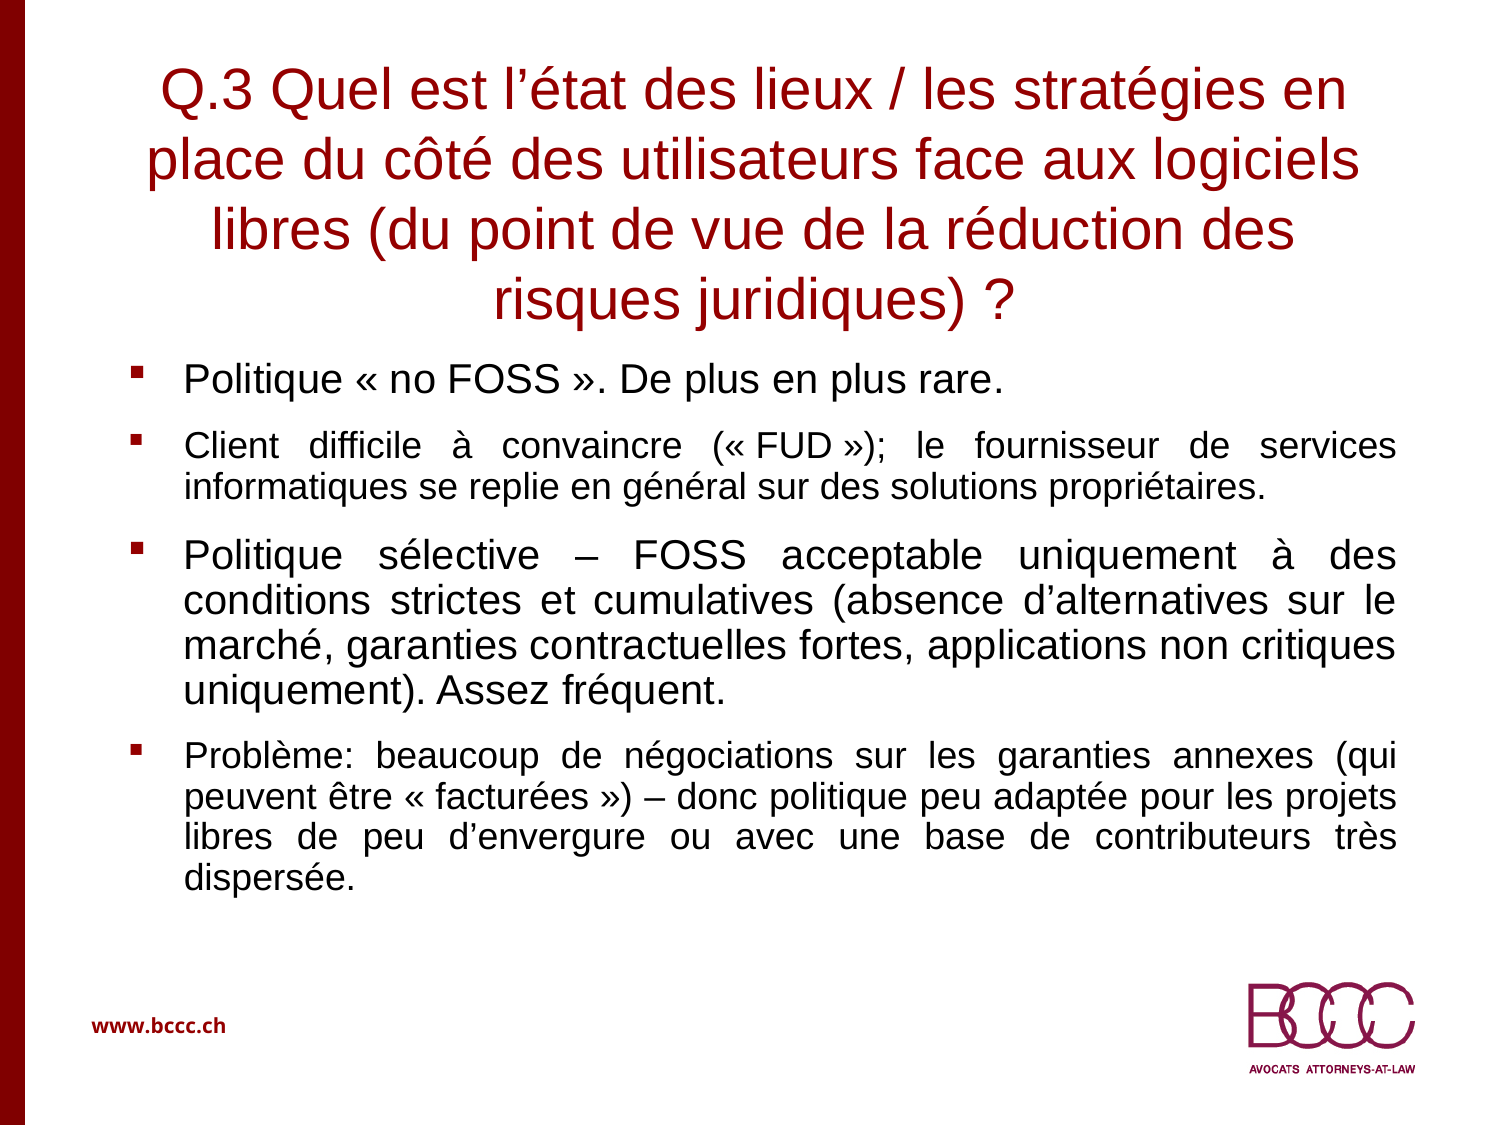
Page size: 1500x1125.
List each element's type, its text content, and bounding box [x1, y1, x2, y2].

picture [1246, 981, 1416, 1075]
list Politique « no FOSS ». De plus en plus rare. Client difficile à convaincre (« FUD »); le fournisseur de services informatiques se replie en général sur des solutions propriétaires. Politique sélective – FOSS acceptable uniquement à des conditions strictes et cumulatives (absence d’alternatives sur le marché, garanties contractuelles fortes, applications non critiques uniquement). Assez fréquent. Problème: beaucoup de négociations sur les garanties annexes (qui peuvent être « facturées ») – donc politique peu adaptée pour les projets libres de peu d’envergure ou avec une base de contributeurs très dispersée. [112, 269, 1413, 1063]
title Q.3 Quel est l’état des lieux / les stratégies en place du côté des utilisateurs face aux logiciels libres (du point de vue de la réduction des risques juridiques) ? [117, 43, 1393, 269]
